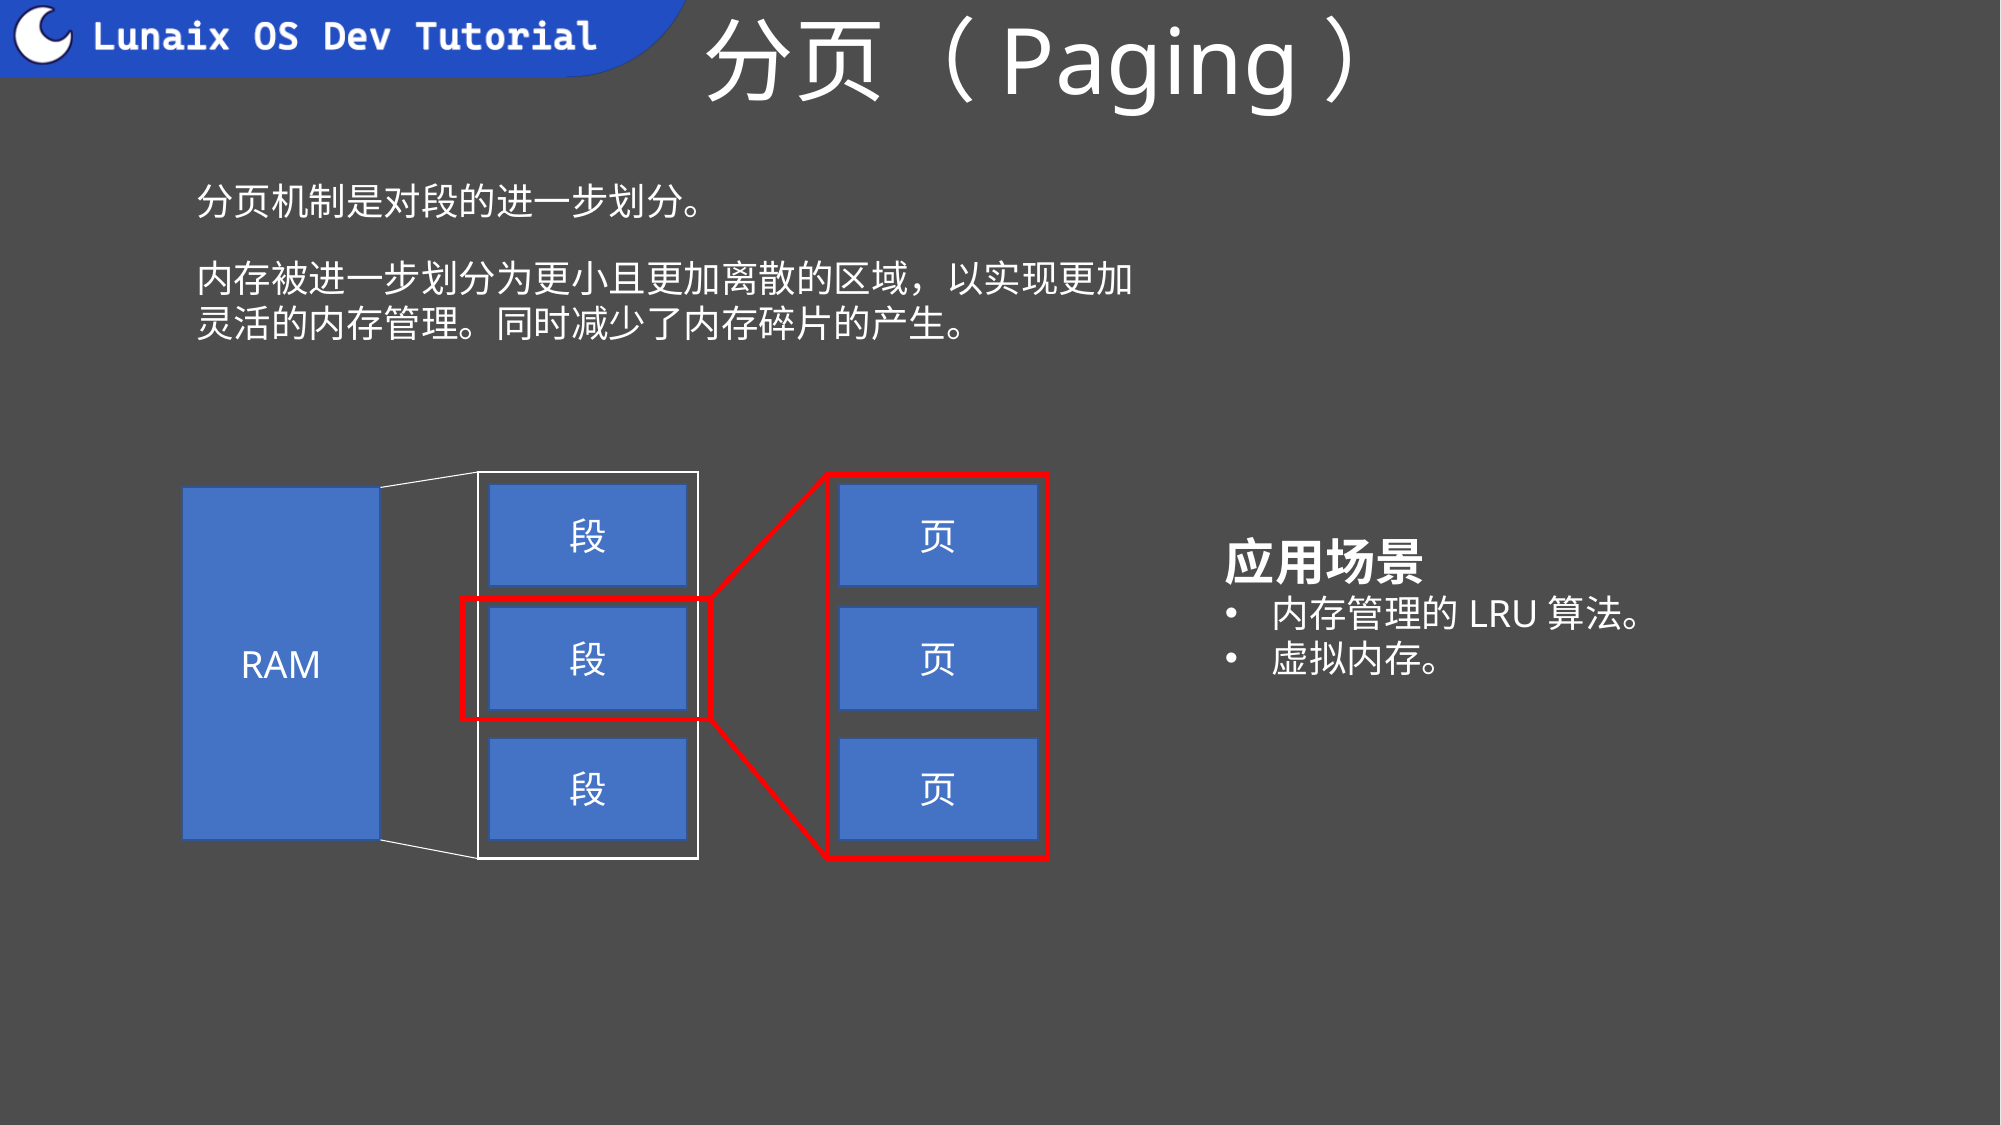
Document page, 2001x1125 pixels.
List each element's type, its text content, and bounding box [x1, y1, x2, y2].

text_box 内存被进一步划分为更小且更加离散的区域，以实现更加灵活的内存管理。同时减少了内存碎片的产生。 [181, 247, 1182, 353]
text_box 段 [488, 737, 688, 840]
text_box 应用场景 内存管理的LRU算法。 虚拟内存。 [1210, 522, 1685, 688]
text_box 页 [838, 607, 1038, 710]
text_box 段 [488, 607, 688, 710]
text_box 分页机制是对段的进一步划分。 [181, 170, 743, 231]
text_box 段 [488, 484, 688, 587]
picture [0, 0, 2001, 1125]
text_box RAM [181, 487, 381, 840]
text_box 页 [838, 737, 1038, 840]
title 分页（Paging） [687, 0, 1839, 130]
text_box 页 [838, 484, 1038, 587]
